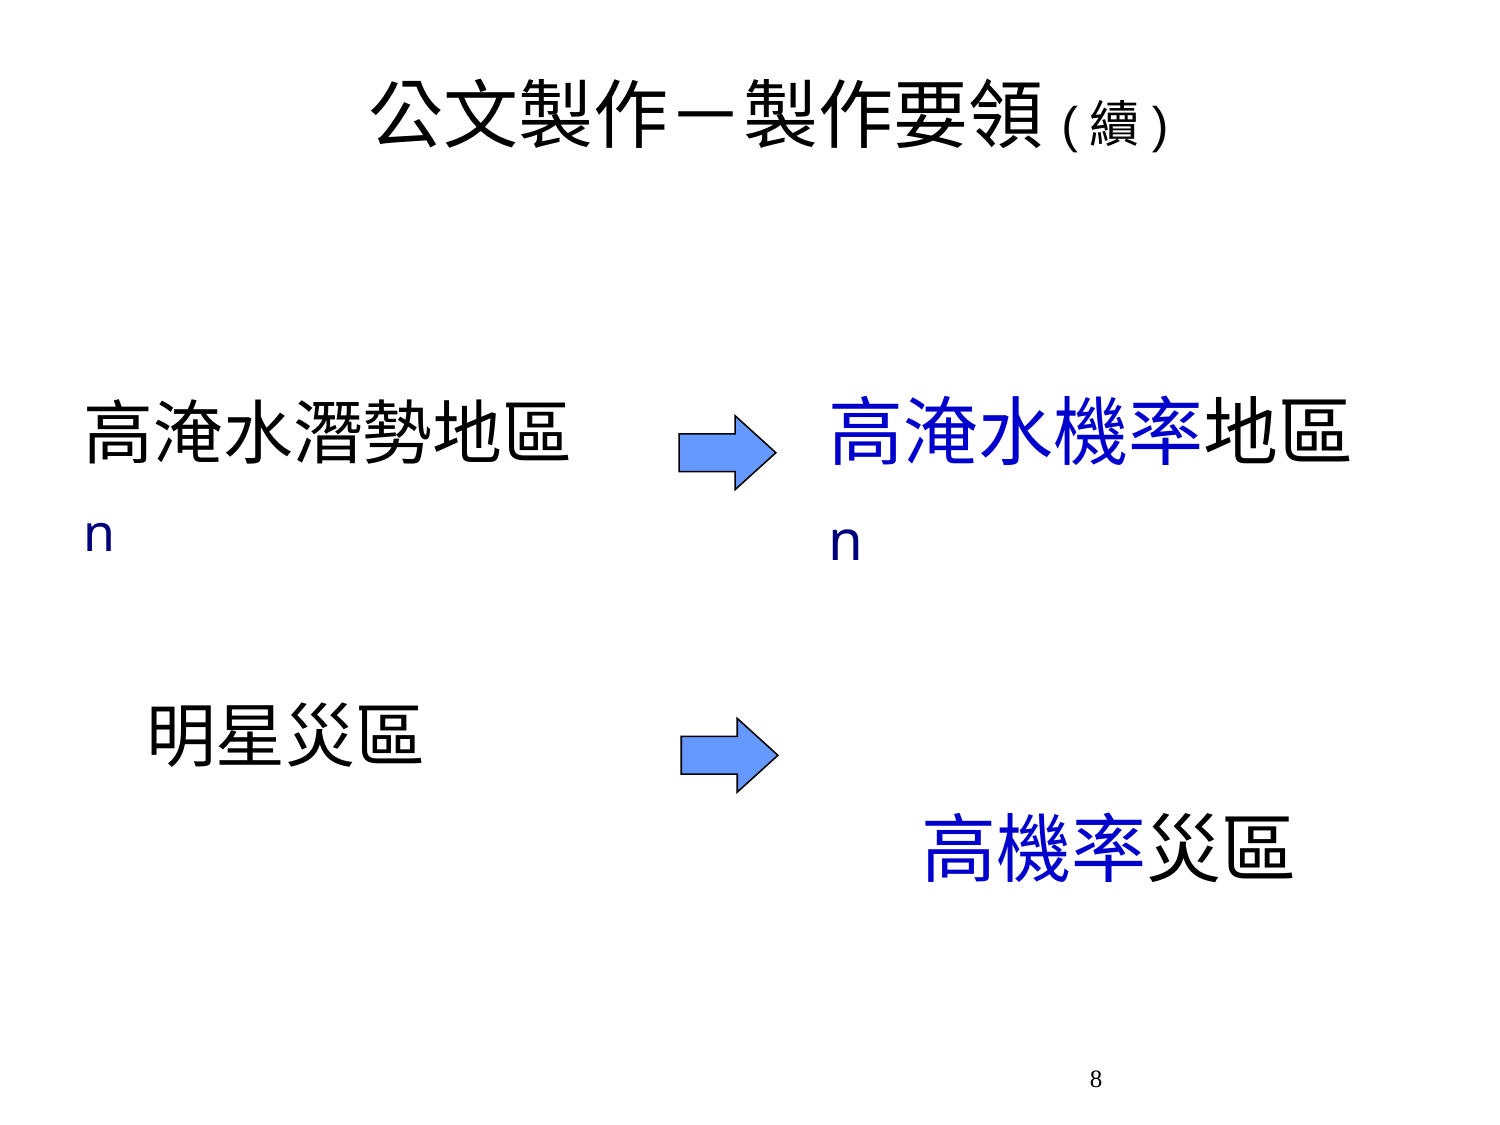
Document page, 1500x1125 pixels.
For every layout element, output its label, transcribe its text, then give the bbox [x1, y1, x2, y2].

text_box [1074, 1025, 1426, 1101]
list 高淹水潛勢地區 明星災區 [69, 381, 729, 841]
text_box 高淹水機率地區 高機率災區 [813, 378, 1376, 840]
text_box [681, 718, 778, 793]
text_box [679, 415, 776, 490]
title 公文製作－製作要領(續) [171, 0, 1366, 225]
